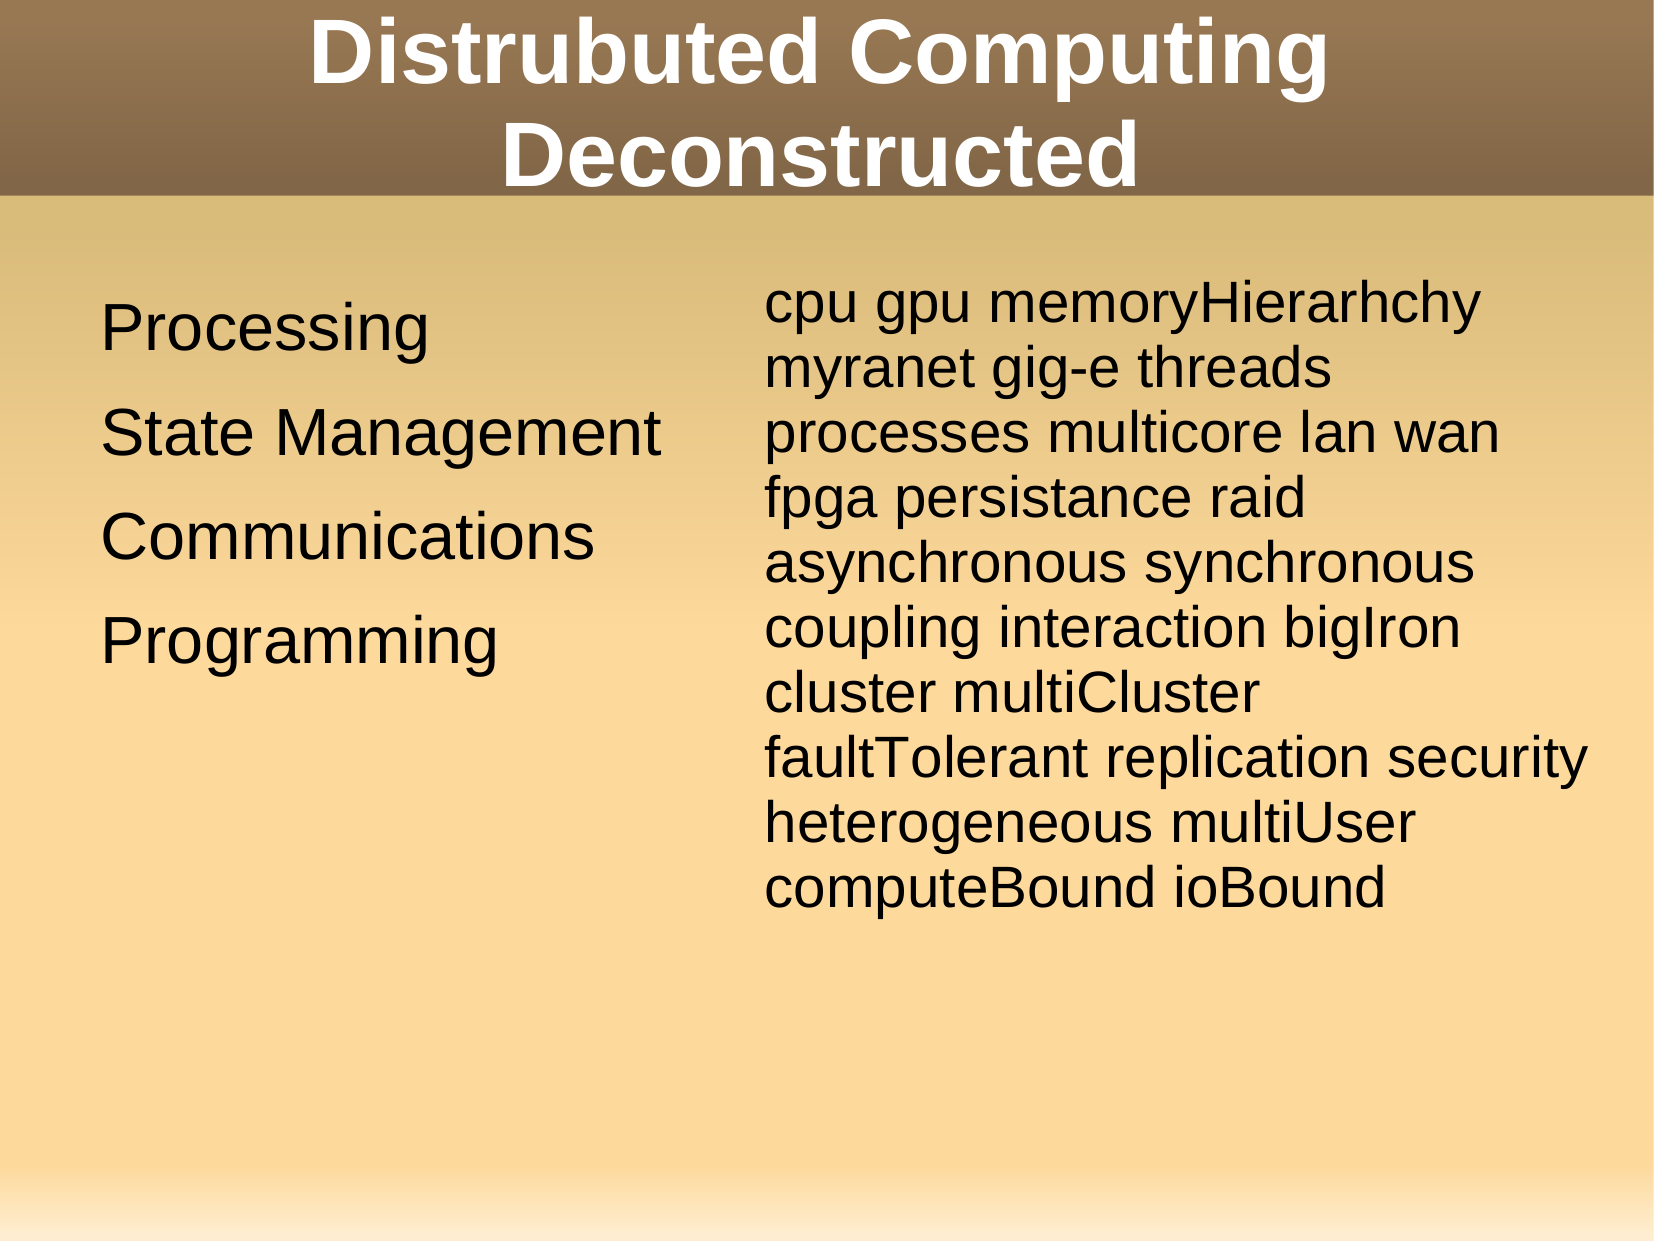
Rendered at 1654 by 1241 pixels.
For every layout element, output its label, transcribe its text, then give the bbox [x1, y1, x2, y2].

title Distrubuted Computing Deconstructed [76, 0, 1565, 222]
text_box cpu gpu memoryHierarhchy myranet gig-e threads processes multicore lan wan fpga persistance raid asynchronous synchronous coupling interaction bigIron cluster multiCluster faultTolerant replication security heterogeneous multiUser computeBound ioBound [750, 262, 1613, 1003]
list Processing State Management Communications Programming [82, 290, 809, 1109]
picture [0, 0, 1654, 1241]
